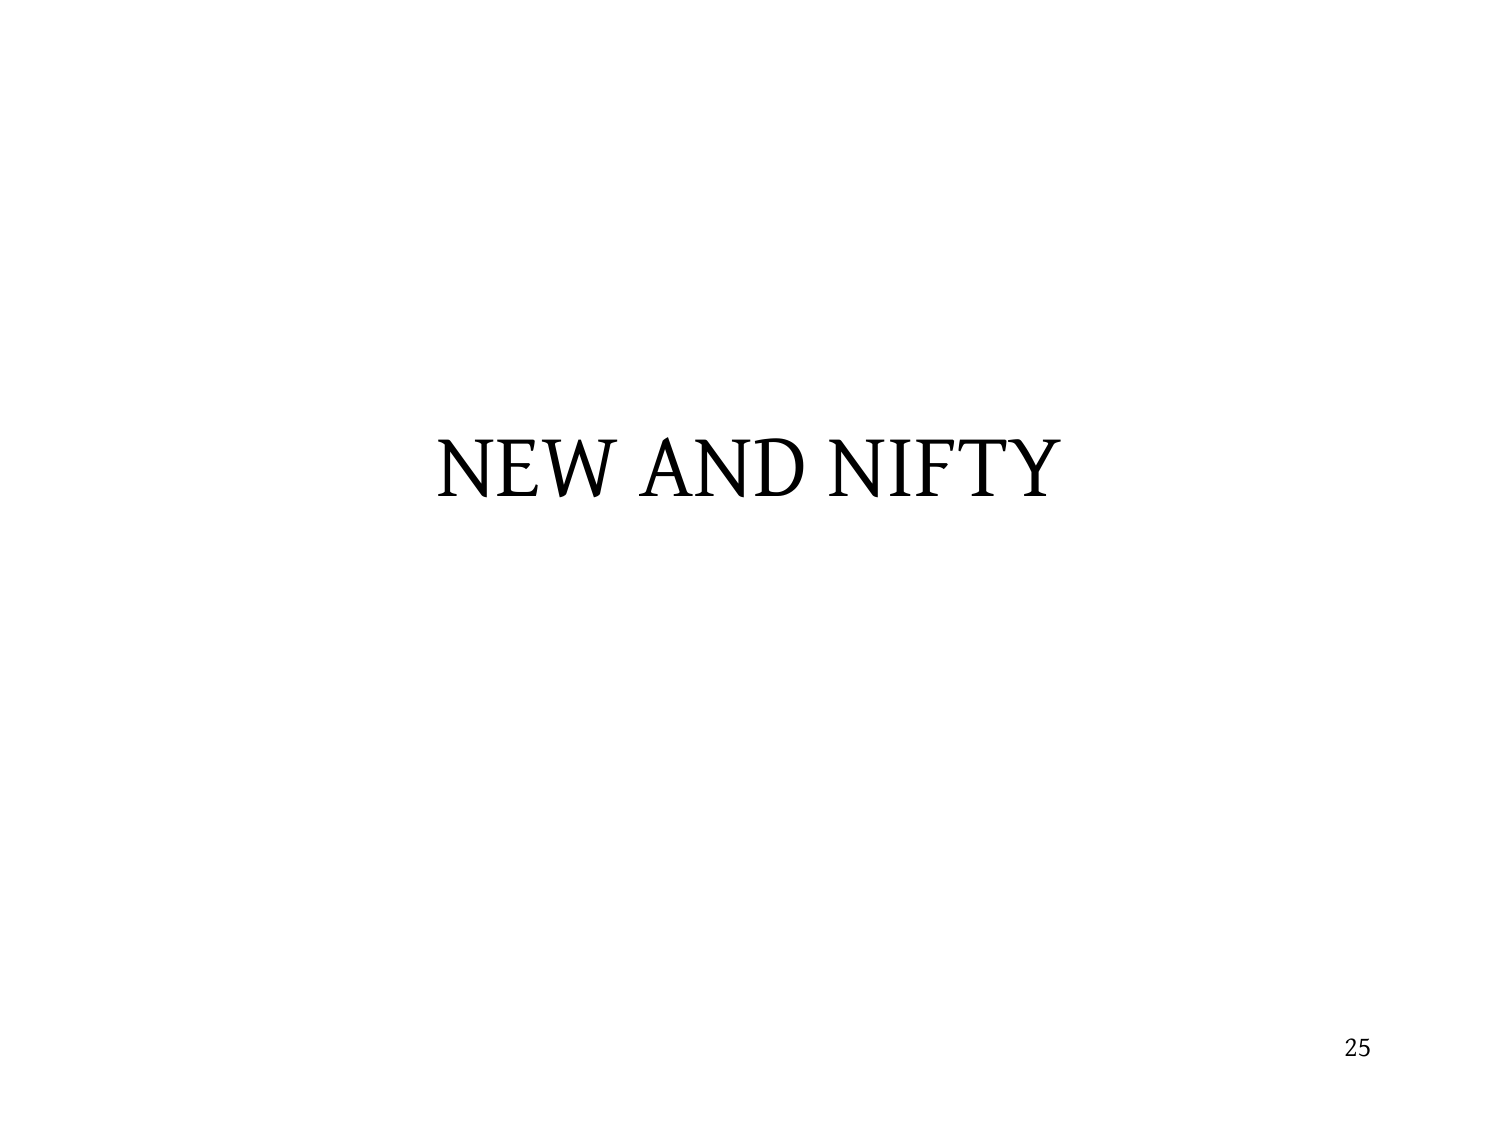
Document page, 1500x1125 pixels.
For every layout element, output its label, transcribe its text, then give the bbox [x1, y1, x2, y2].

title NEW AND NIFTY [112, 375, 1388, 563]
